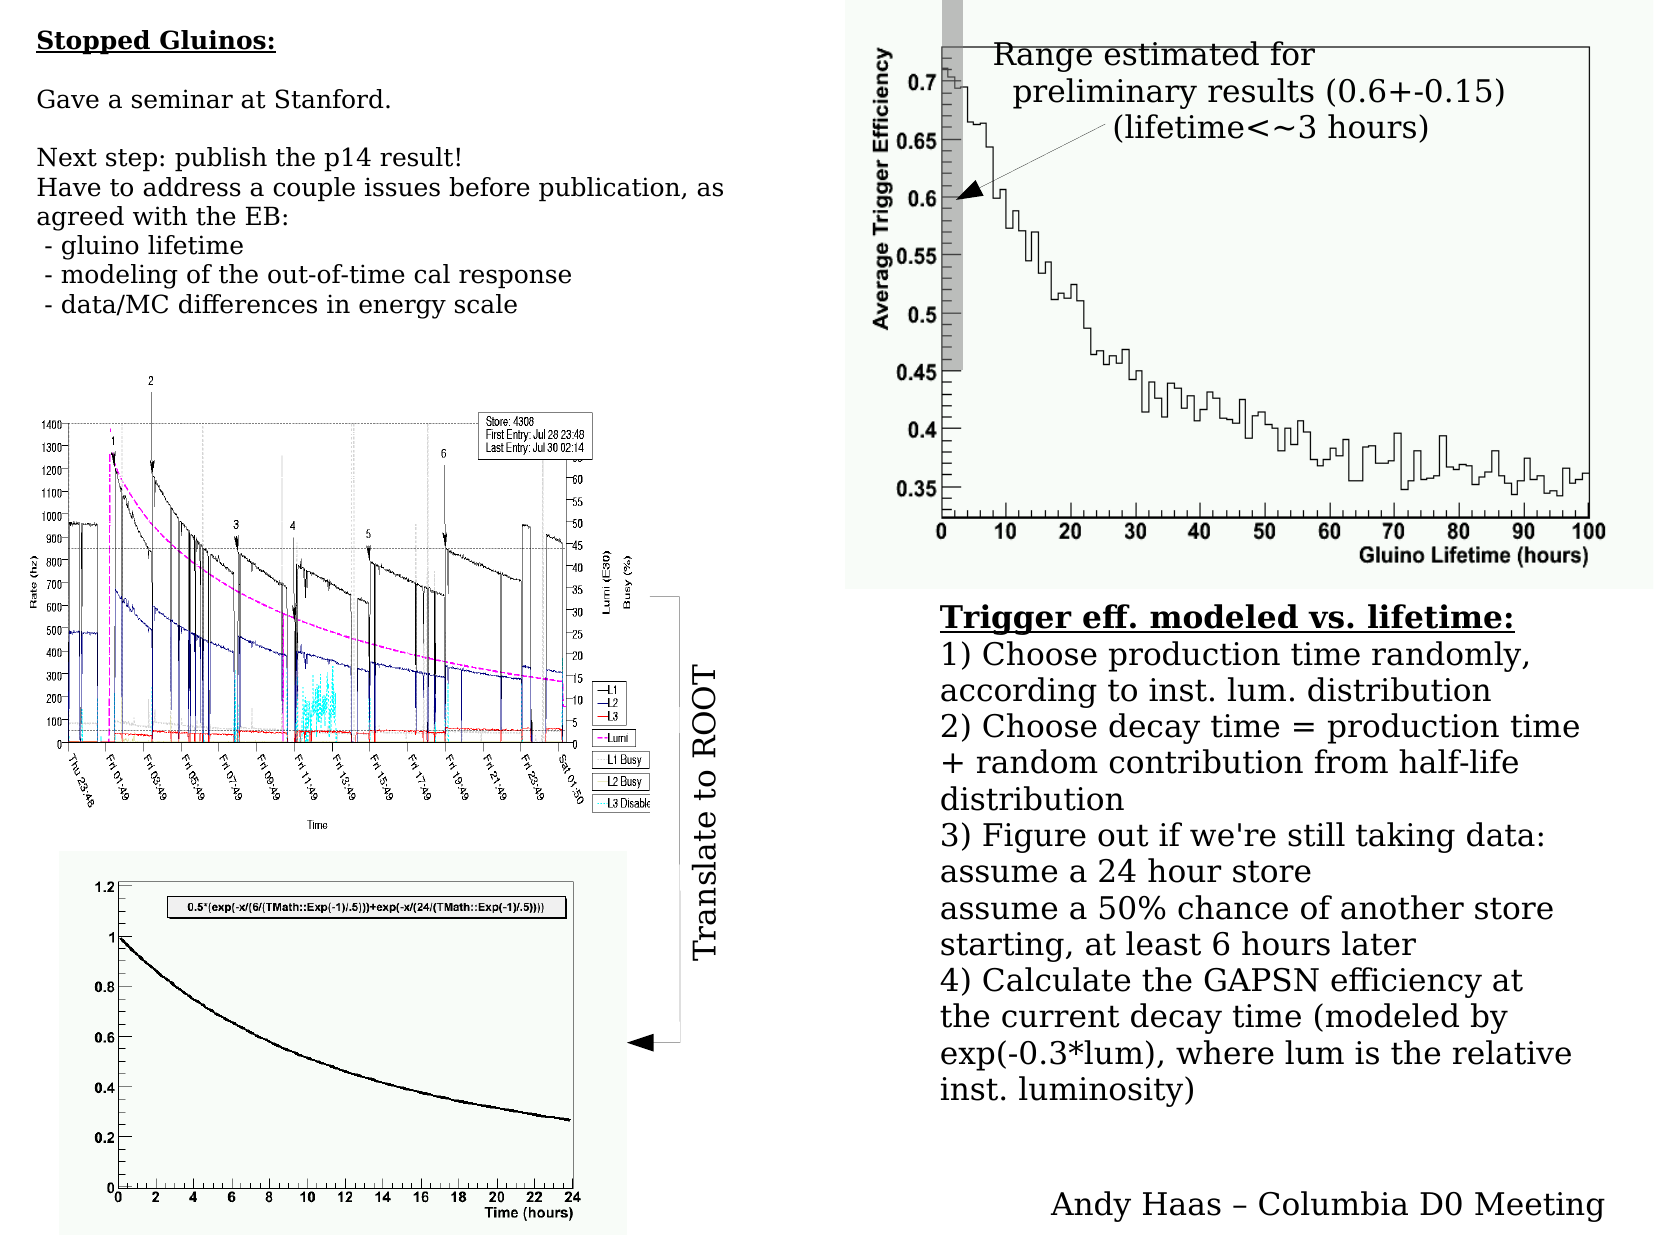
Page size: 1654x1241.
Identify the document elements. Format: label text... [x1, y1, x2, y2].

picture [59, 851, 627, 1235]
picture [845, 0, 1654, 589]
text_box [942, 0, 963, 370]
text_box Stopped Gluinos: Gave a seminar at Stanford. Next step: publish the p14 result! Have to address a couple issues before publication, as agreed with the EB: - gluino lifetime - modeling of the out-of-time cal response - data/MC differences in energy scale [36, 597, 680, 1120]
text_box Range estimated for preliminary results (0.6+-0.15) (lifetime<~3 hours) [992, 36, 1508, 146]
text_box Translate to ROOT [685, 664, 723, 962]
picture [29, 360, 650, 834]
text_box Stopped Gluinos: Gave a seminar at Stanford. Next step: publish the p14 result! Have to address a couple issues before publication, as agreed with the EB: - gluino lifetime - modeling of the out-of-time cal response - data/MC differences in energy scale [36, 25, 818, 1120]
text_box Trigger eff. modeled vs. lifetime: 1) Choose production time randomly, according to inst. lum. distribution 2) Choose decay time = production time + random contribution from half-life distribution 3) Figure out if we're still taking data: assume a 24 hour store assume a 50% chance of another store starting, at least 6 hours later 4) Calculate the GAPSN efficiency at the current decay time (modeled by exp(-0.3*lum), where lum is the relative inst. luminosity) [939, 599, 1592, 1108]
